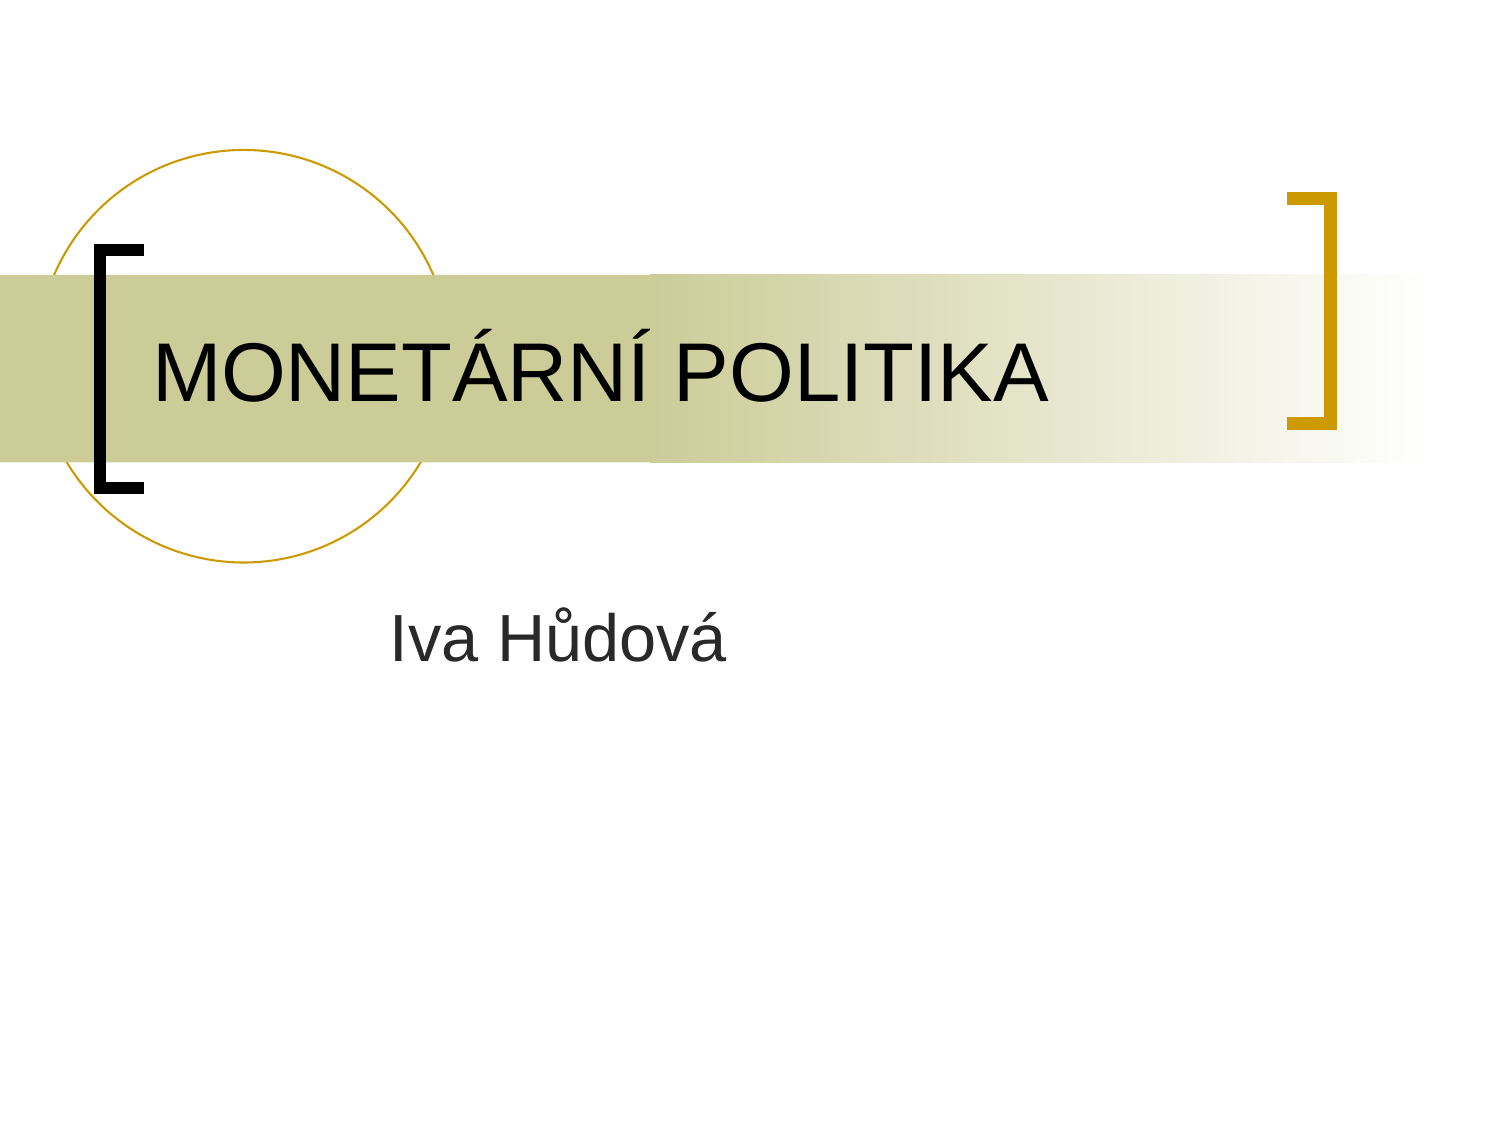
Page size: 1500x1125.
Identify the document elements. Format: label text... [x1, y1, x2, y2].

title MONETÁRNÍ POLITIKA [137, 236, 1300, 500]
subtitle Iva Hůdová [374, 587, 1300, 901]
